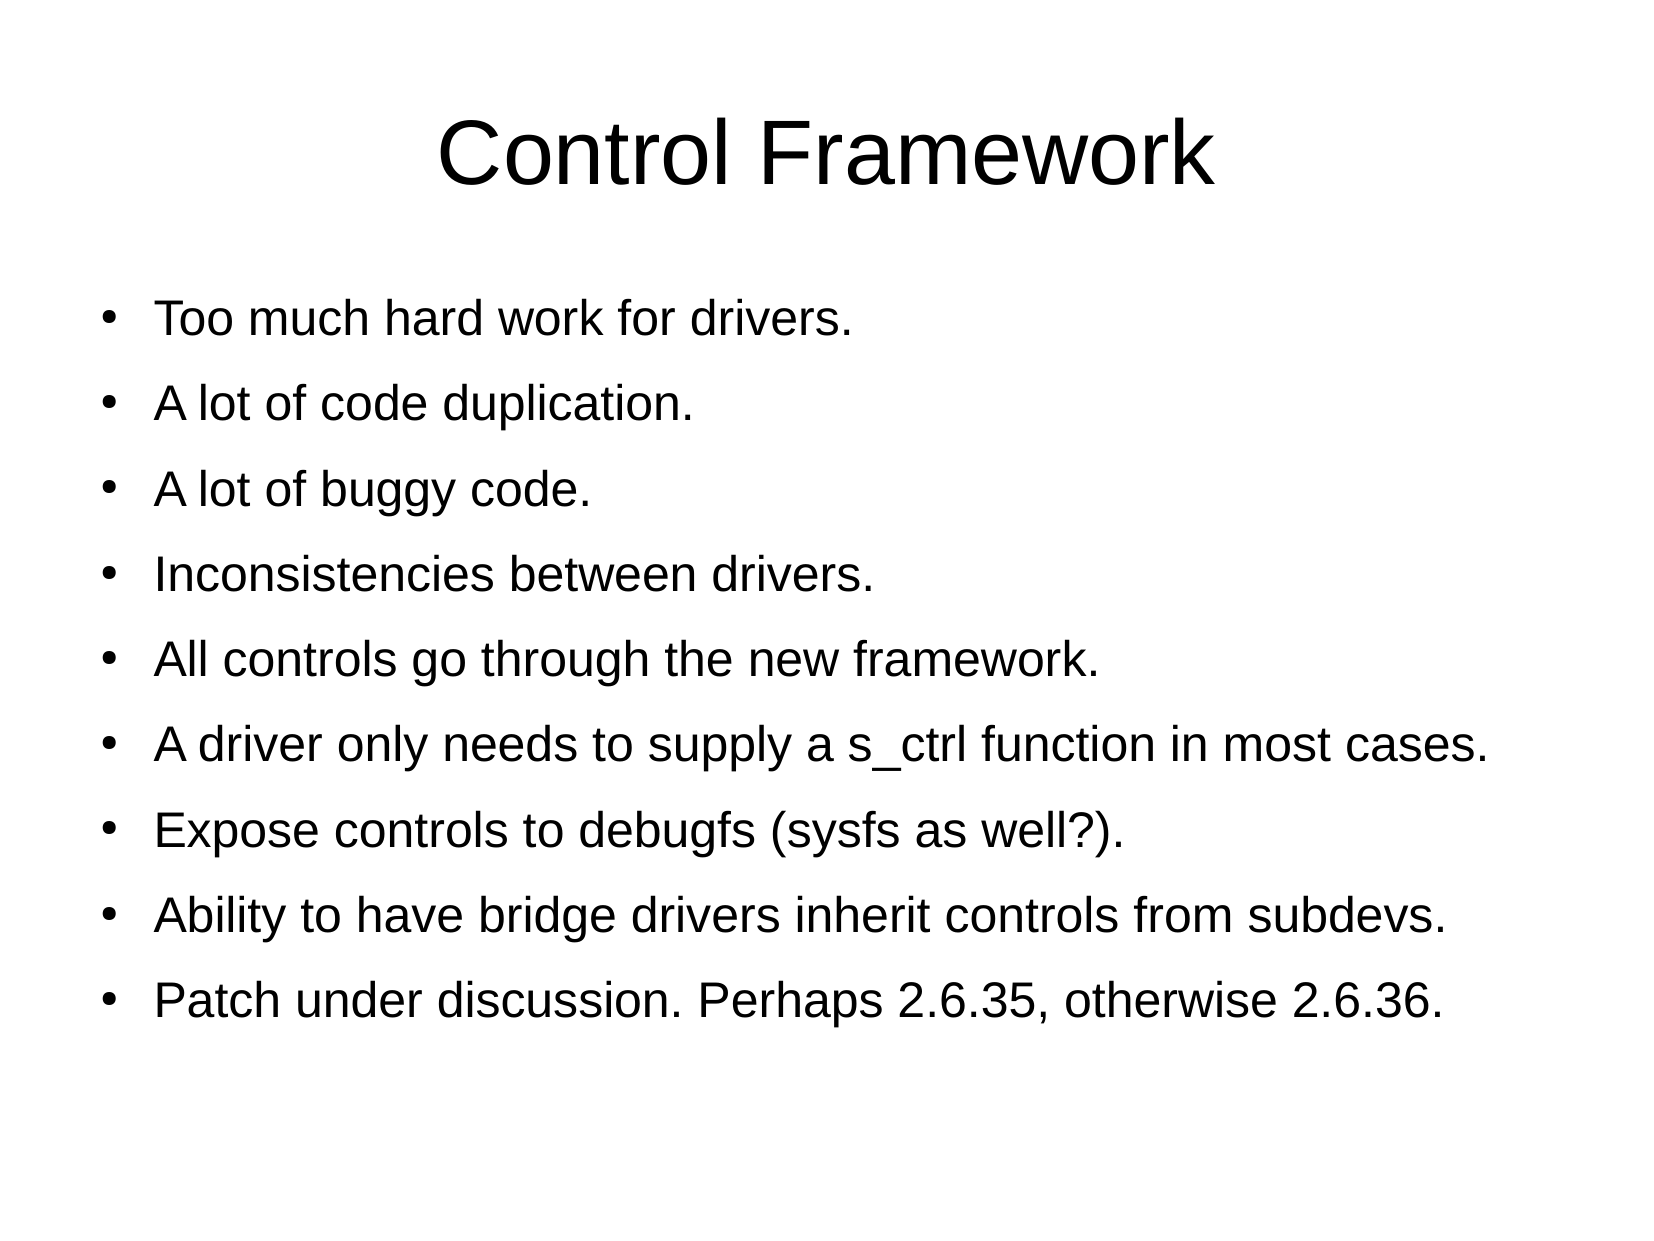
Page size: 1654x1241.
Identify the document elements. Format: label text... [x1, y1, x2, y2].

title Control Framework [82, 56, 1571, 250]
list Too much hard work for drivers. A lot of code duplication. A lot of buggy code. Inconsistencies between drivers. All controls go through the new framework. A driver only needs to supply a s_ctrl function in most cases. Expose controls to debugfs (sysfs as well?). Ability to have bridge drivers inherit controls from subdevs. Patch under discussion. Perhaps 2.6.35, otherwise 2.6.36. [82, 290, 1571, 1094]
